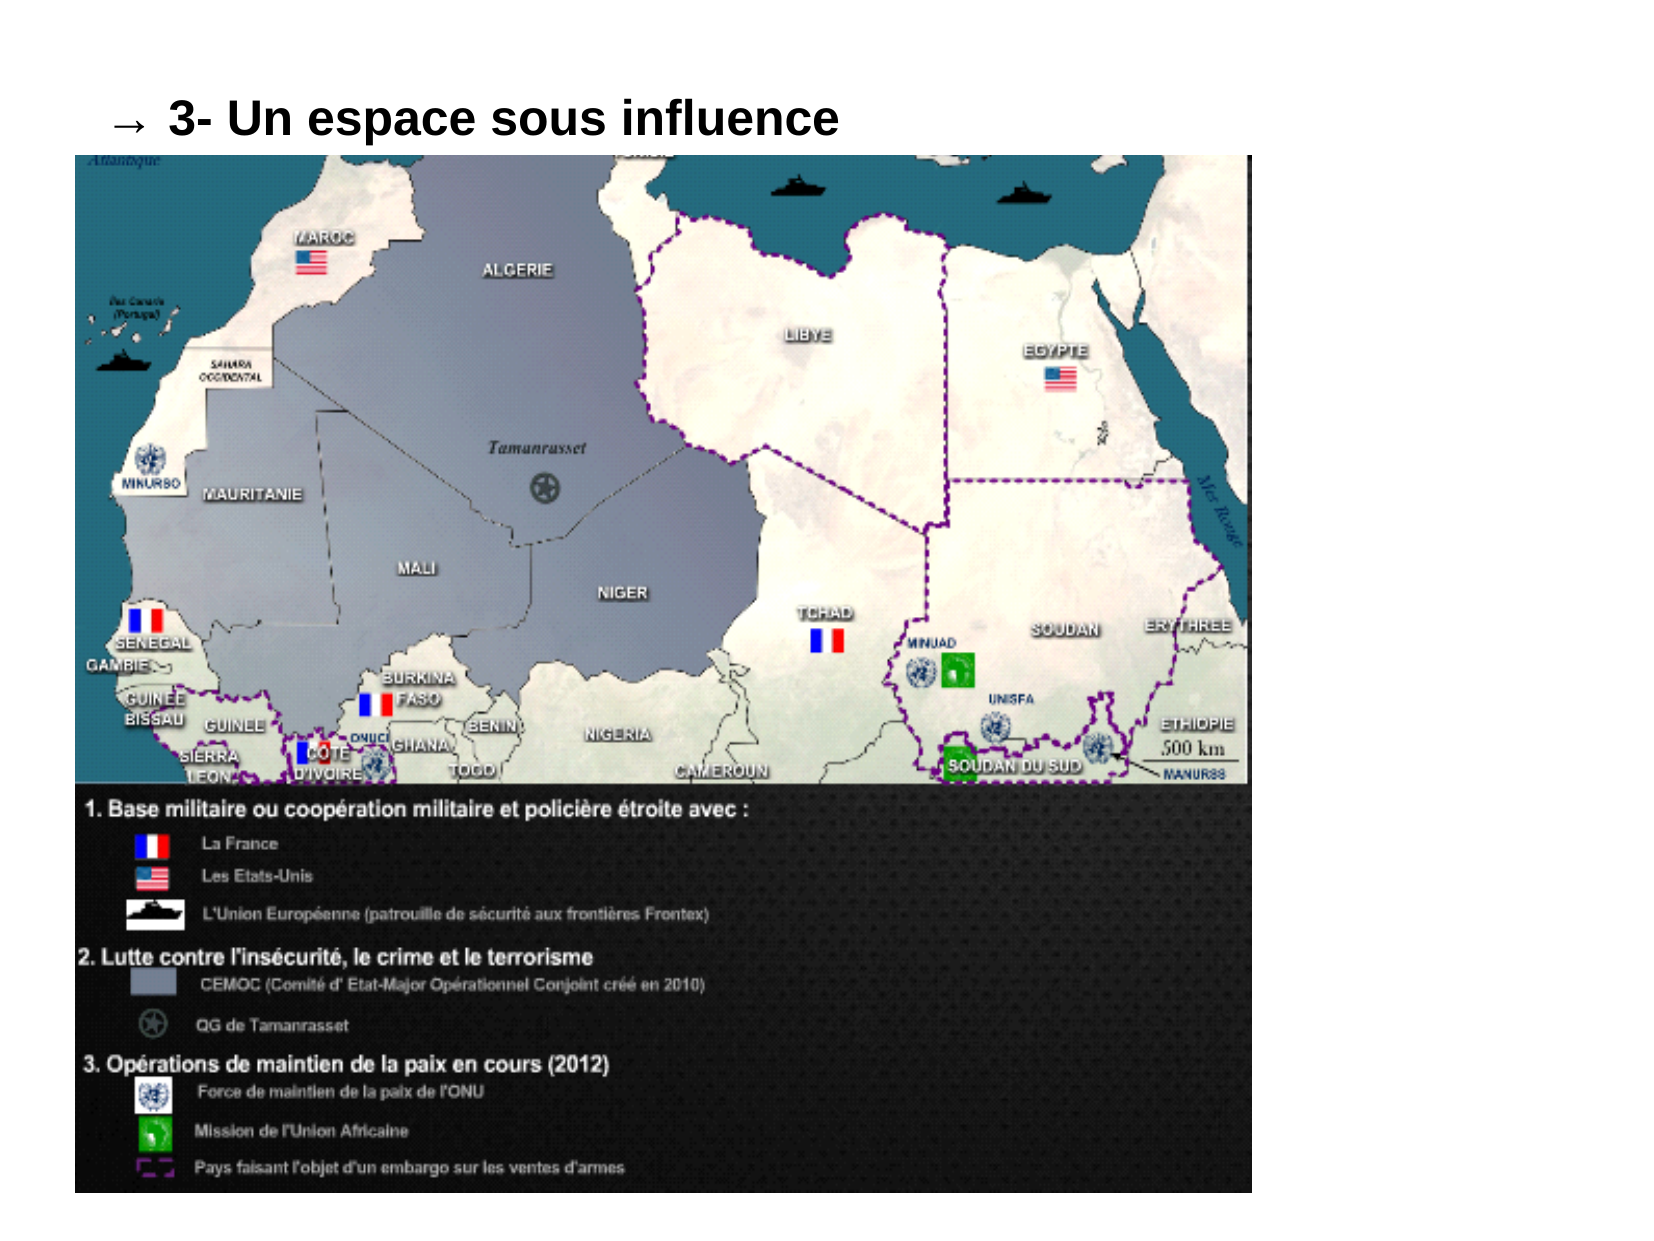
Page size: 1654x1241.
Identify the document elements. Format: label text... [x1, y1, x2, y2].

text_box → 3- Un espace sous influence [89, 82, 870, 155]
picture [75, 155, 1252, 1193]
